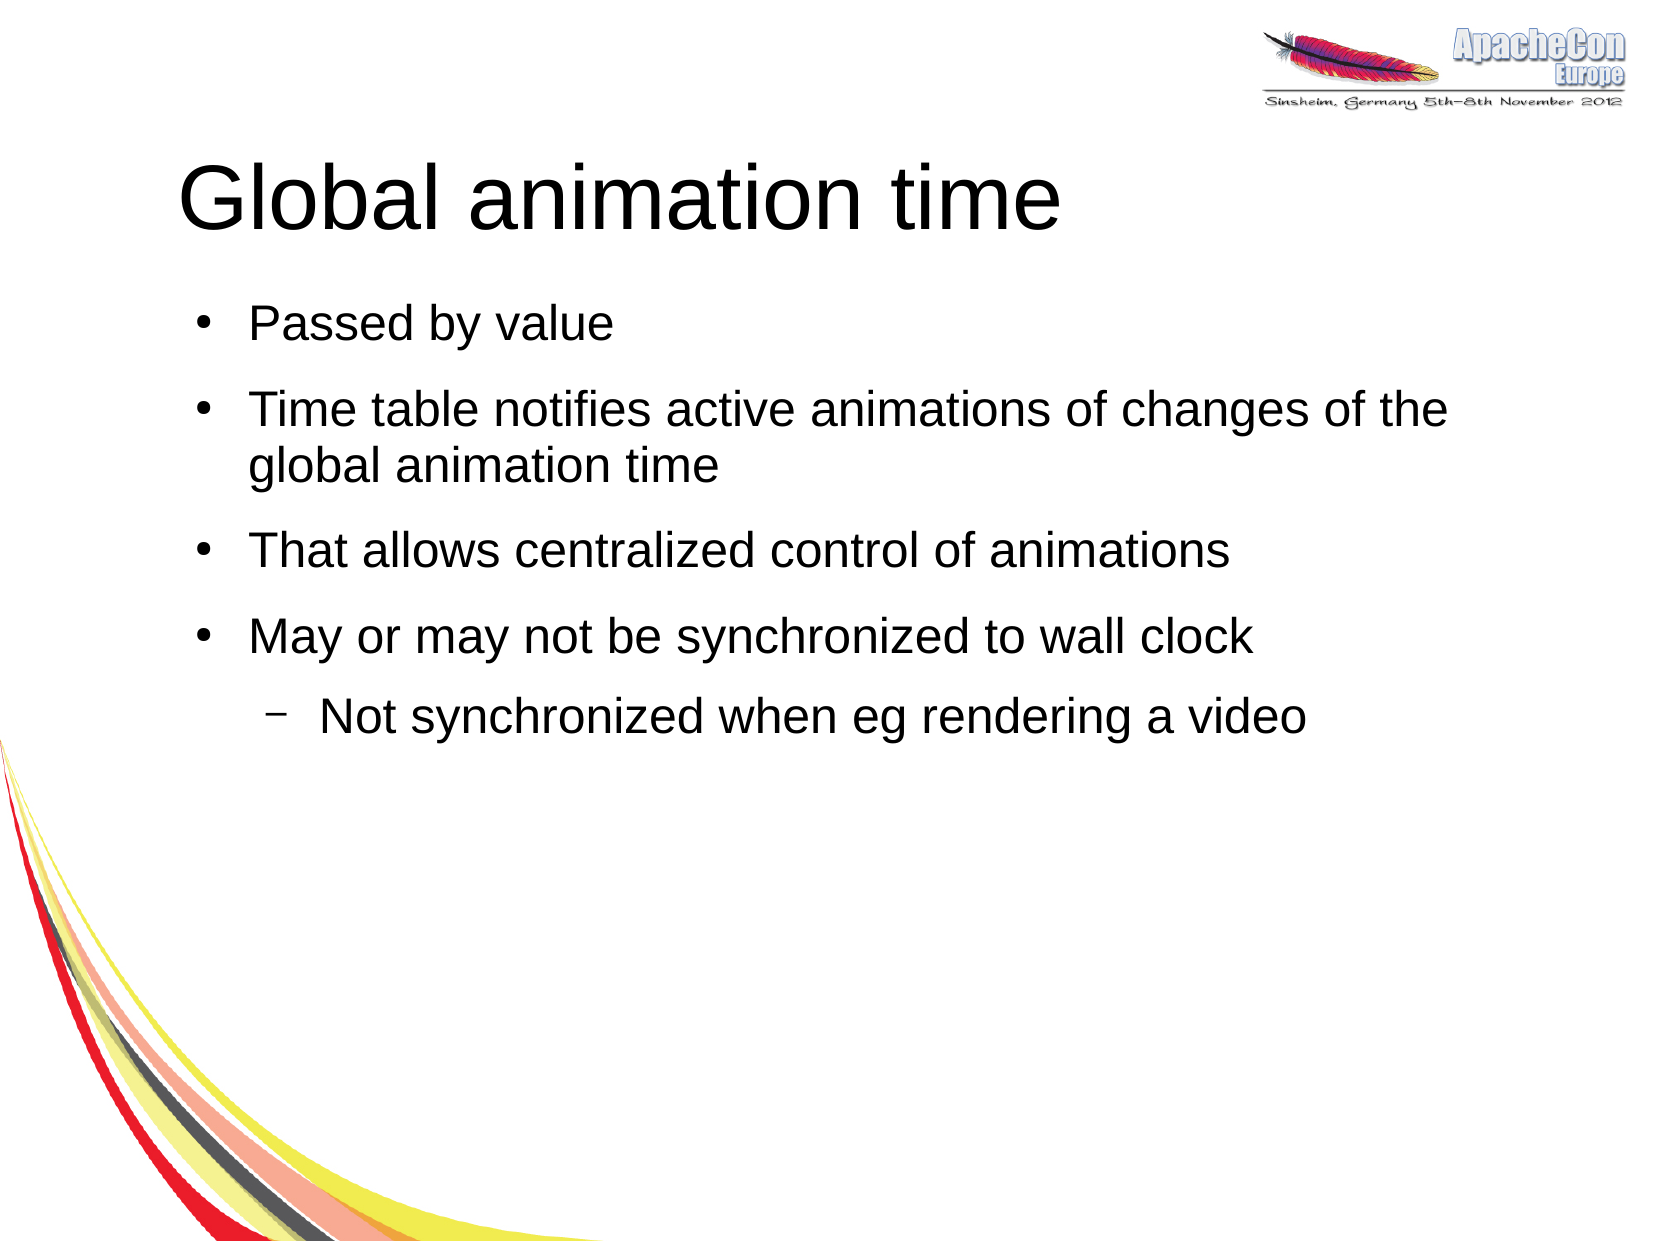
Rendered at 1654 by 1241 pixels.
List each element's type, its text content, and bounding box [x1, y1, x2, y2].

picture [0, 0, 1654, 1241]
list Passed by value Time table notifies active animations of changes of the global animation time That allows centralized control of animations May or may not be synchronized to wall clock Not synchronized when eg rendering a video [177, 295, 1536, 1016]
title Global animation time [177, 141, 1536, 254]
